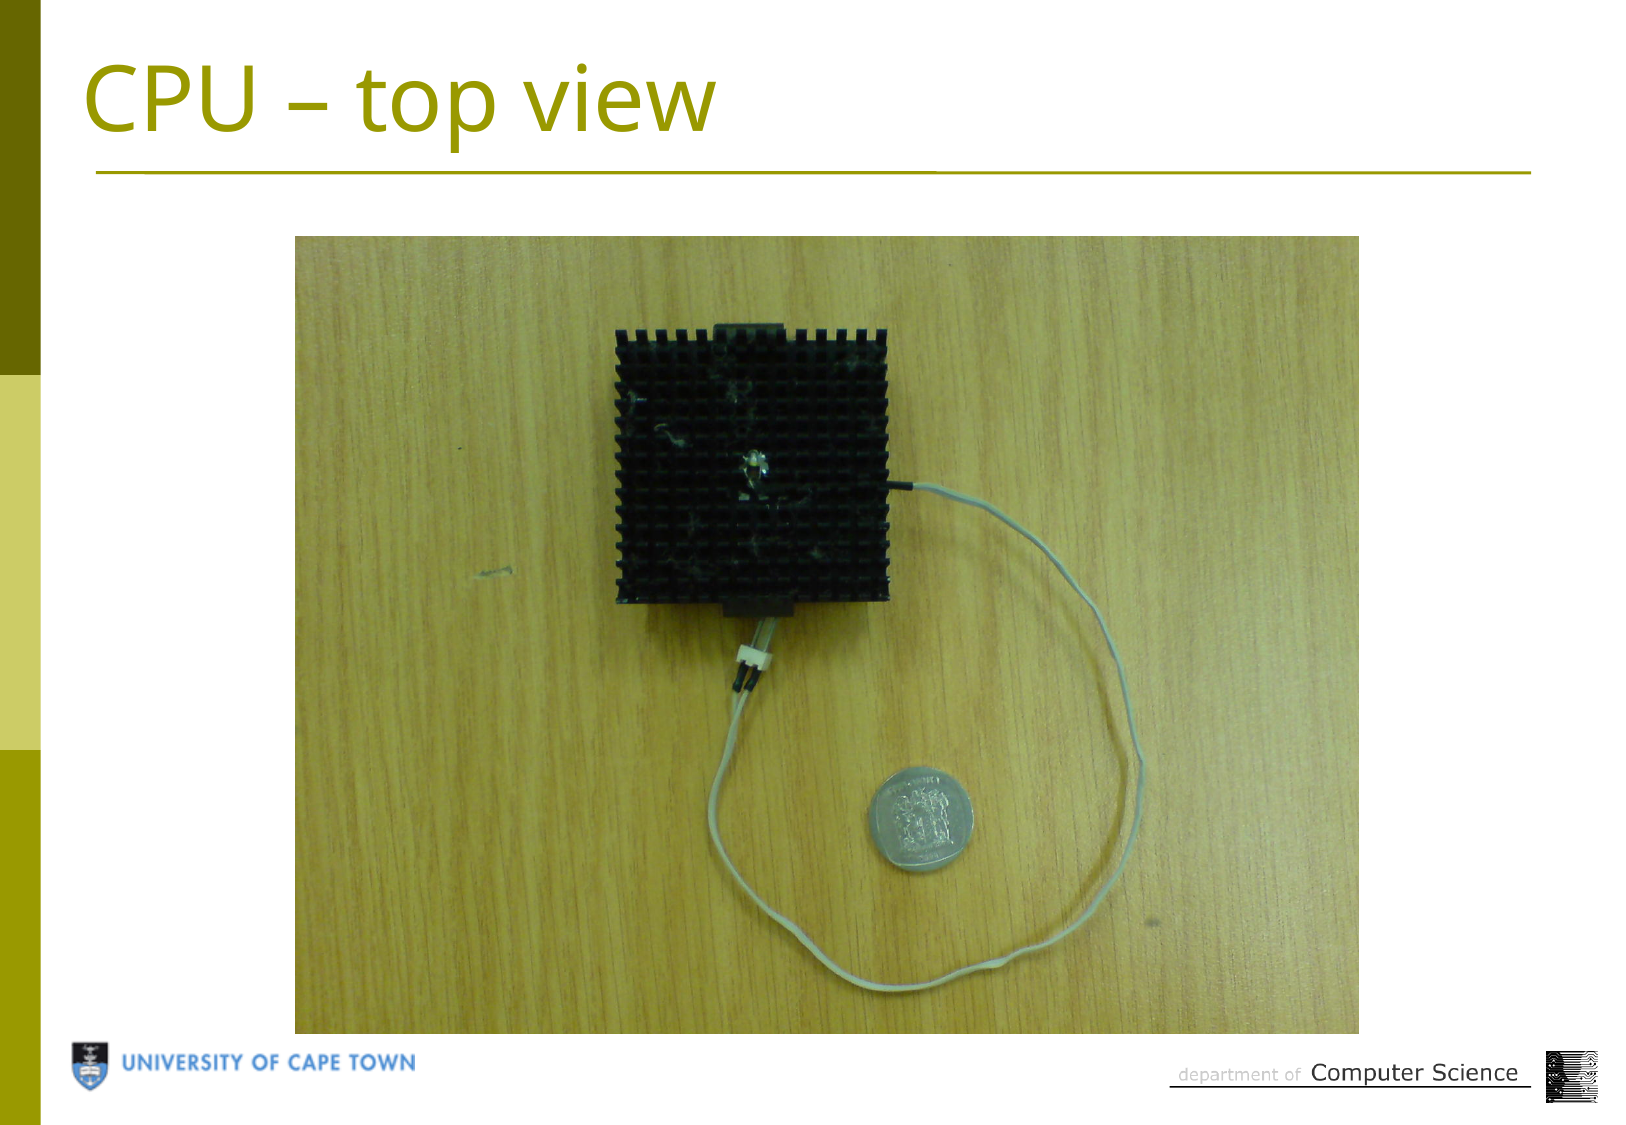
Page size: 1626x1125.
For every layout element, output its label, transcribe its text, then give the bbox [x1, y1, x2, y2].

title CPU – top view [81, 29, 1543, 172]
picture [1169, 1043, 1532, 1091]
picture [1546, 1051, 1598, 1103]
picture [61, 236, 1359, 1103]
